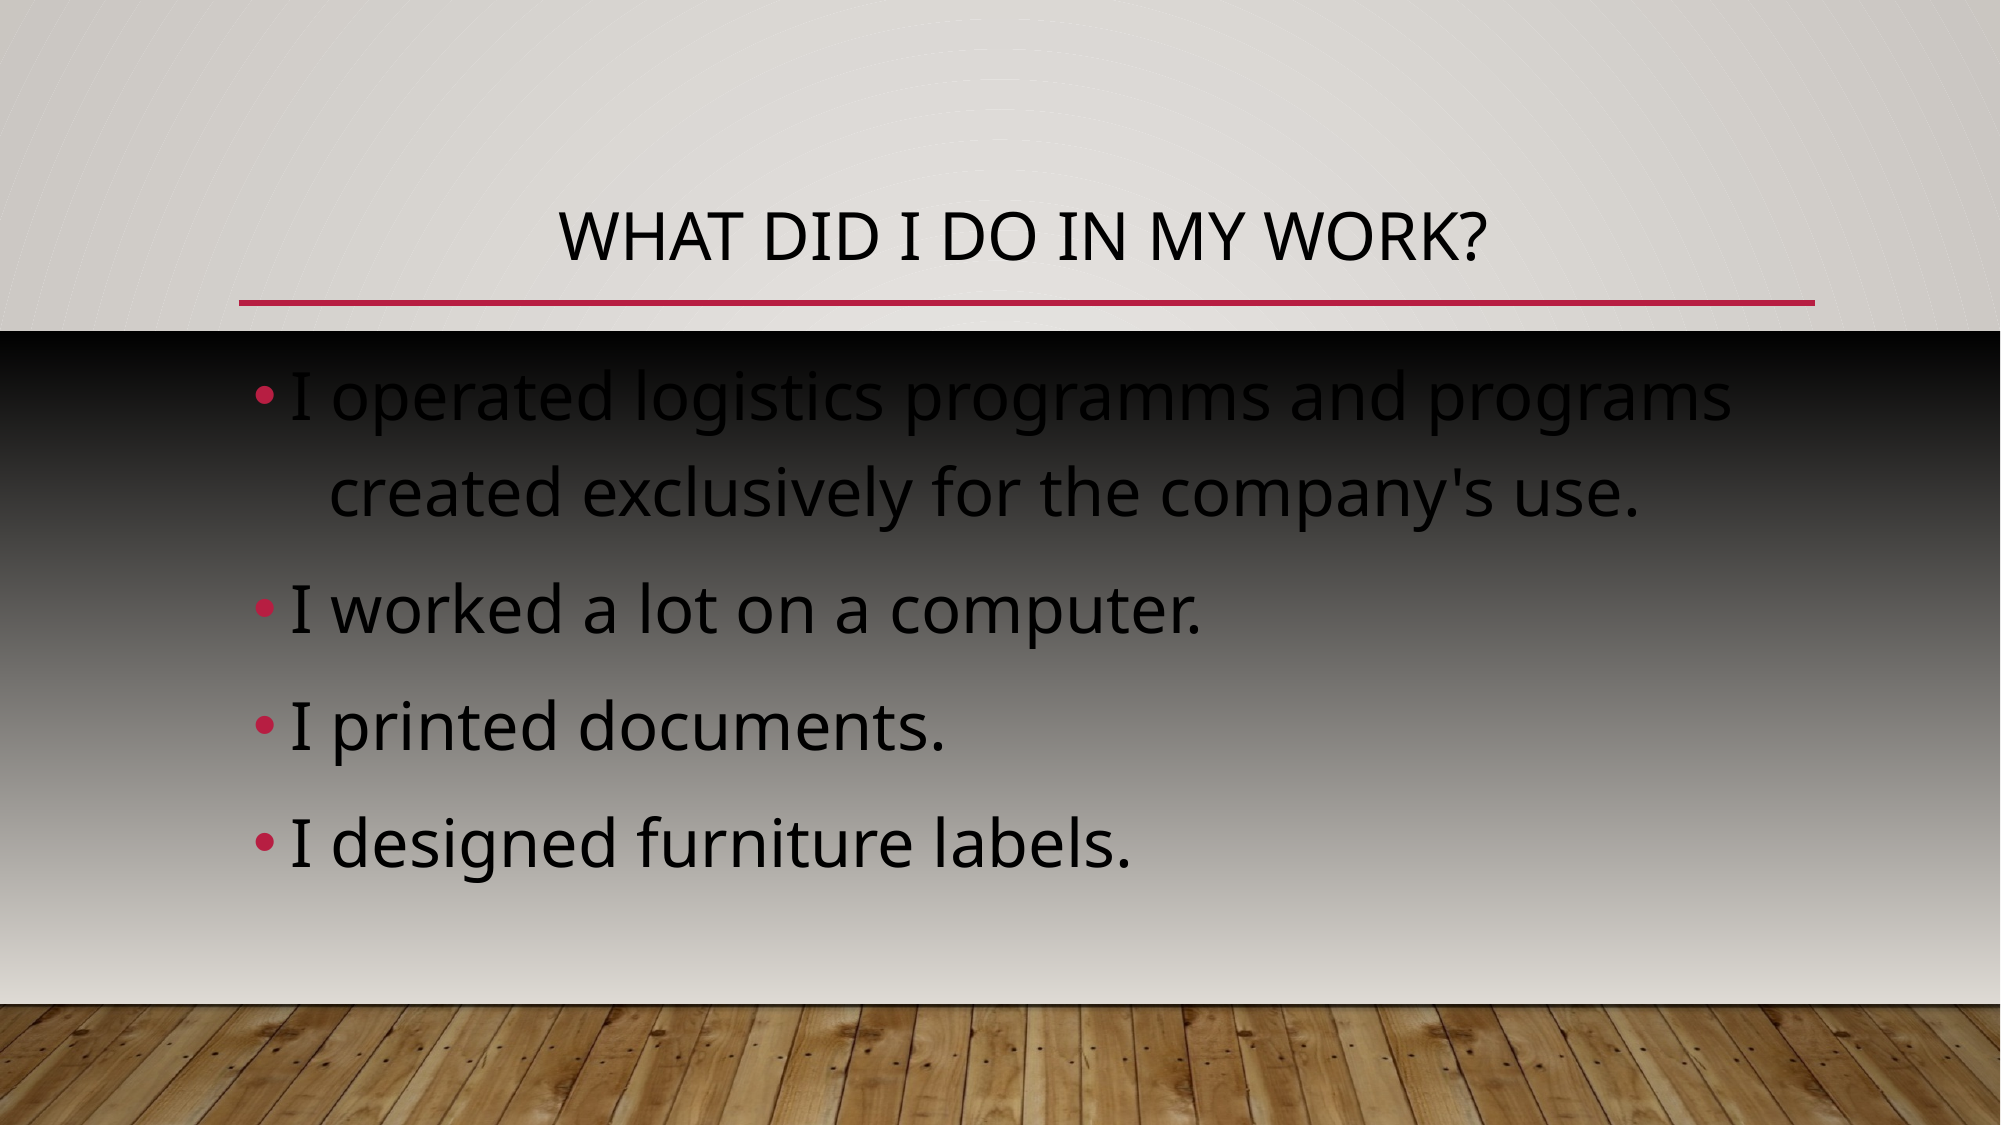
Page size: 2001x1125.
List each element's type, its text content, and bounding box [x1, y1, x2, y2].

title What did i do in my work? [249, 195, 1826, 368]
list I operated logistics programms and programs created exclusively for the company's use. I worked a lot on a computer. I printed documents. I designed furniture labels. [238, 330, 1814, 897]
